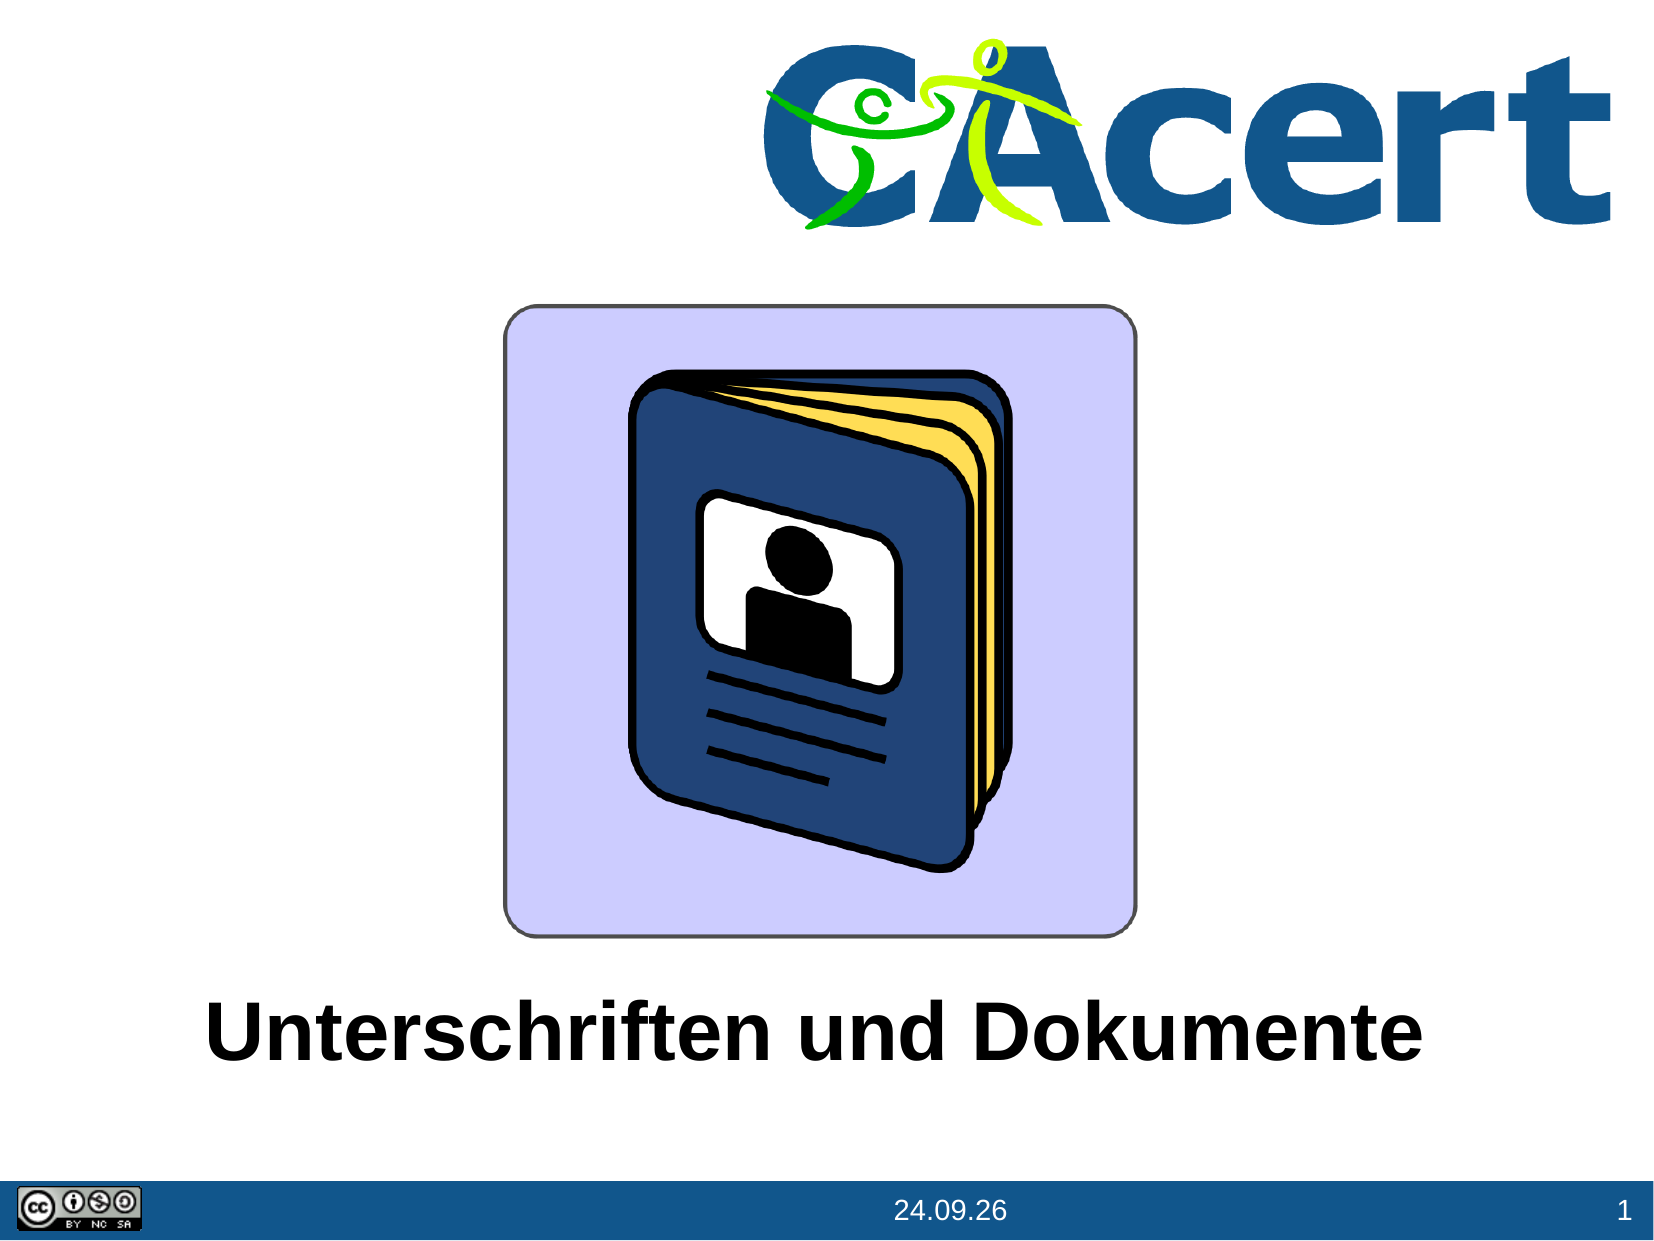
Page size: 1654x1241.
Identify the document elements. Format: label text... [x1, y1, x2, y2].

picture [17, 1186, 142, 1231]
picture [494, 295, 1146, 947]
picture [761, 35, 1613, 231]
title Unterschriften und Dokumente [70, 941, 1560, 1123]
